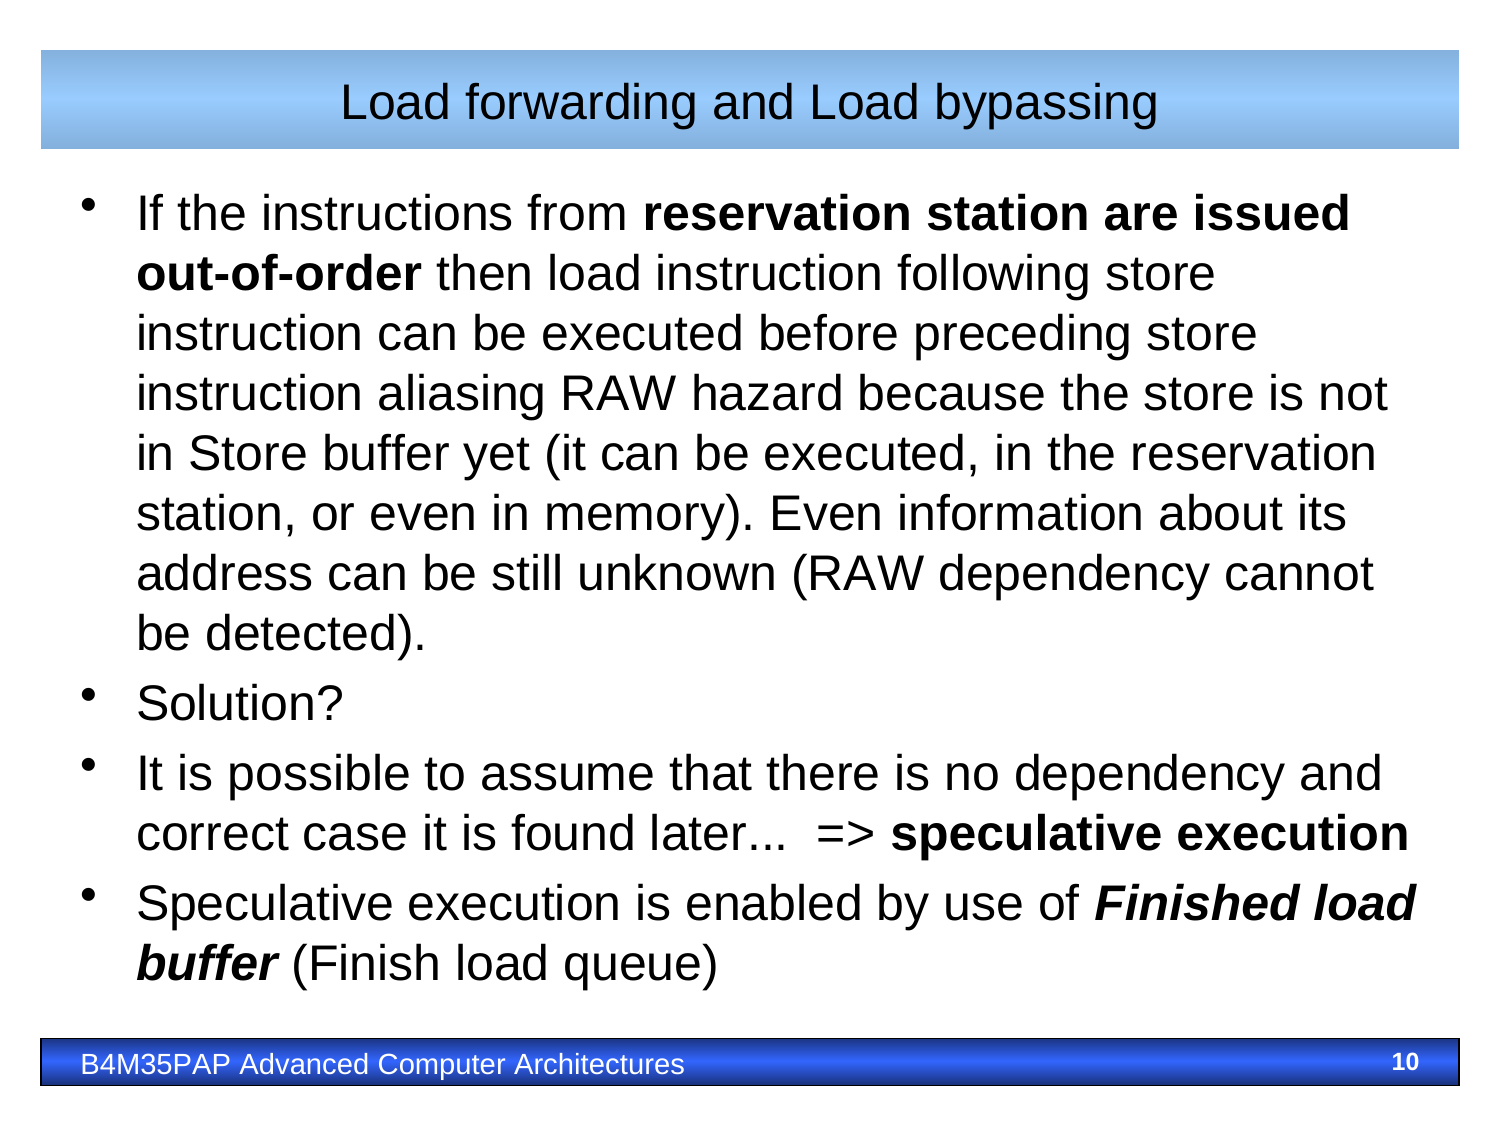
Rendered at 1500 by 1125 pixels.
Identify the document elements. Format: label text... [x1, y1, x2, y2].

title Load forwarding and Load bypassing [41, 50, 1459, 149]
list If the instructions from reservation station are issued out-of-order then load instruction following store instruction can be executed before preceding store instruction aliasing RAW hazard because the store is not in Store buffer yet (it can be executed, in the reservation station, or even in memory). Even information about its address can be still unknown (RAW dependency cannot be detected). Solution? It is possible to assume that there is no dependency and correct case it is found later... => speculative execution Speculative execution is enabled by use of Finished load buffer (Finish load queue) [64, 172, 1436, 1000]
